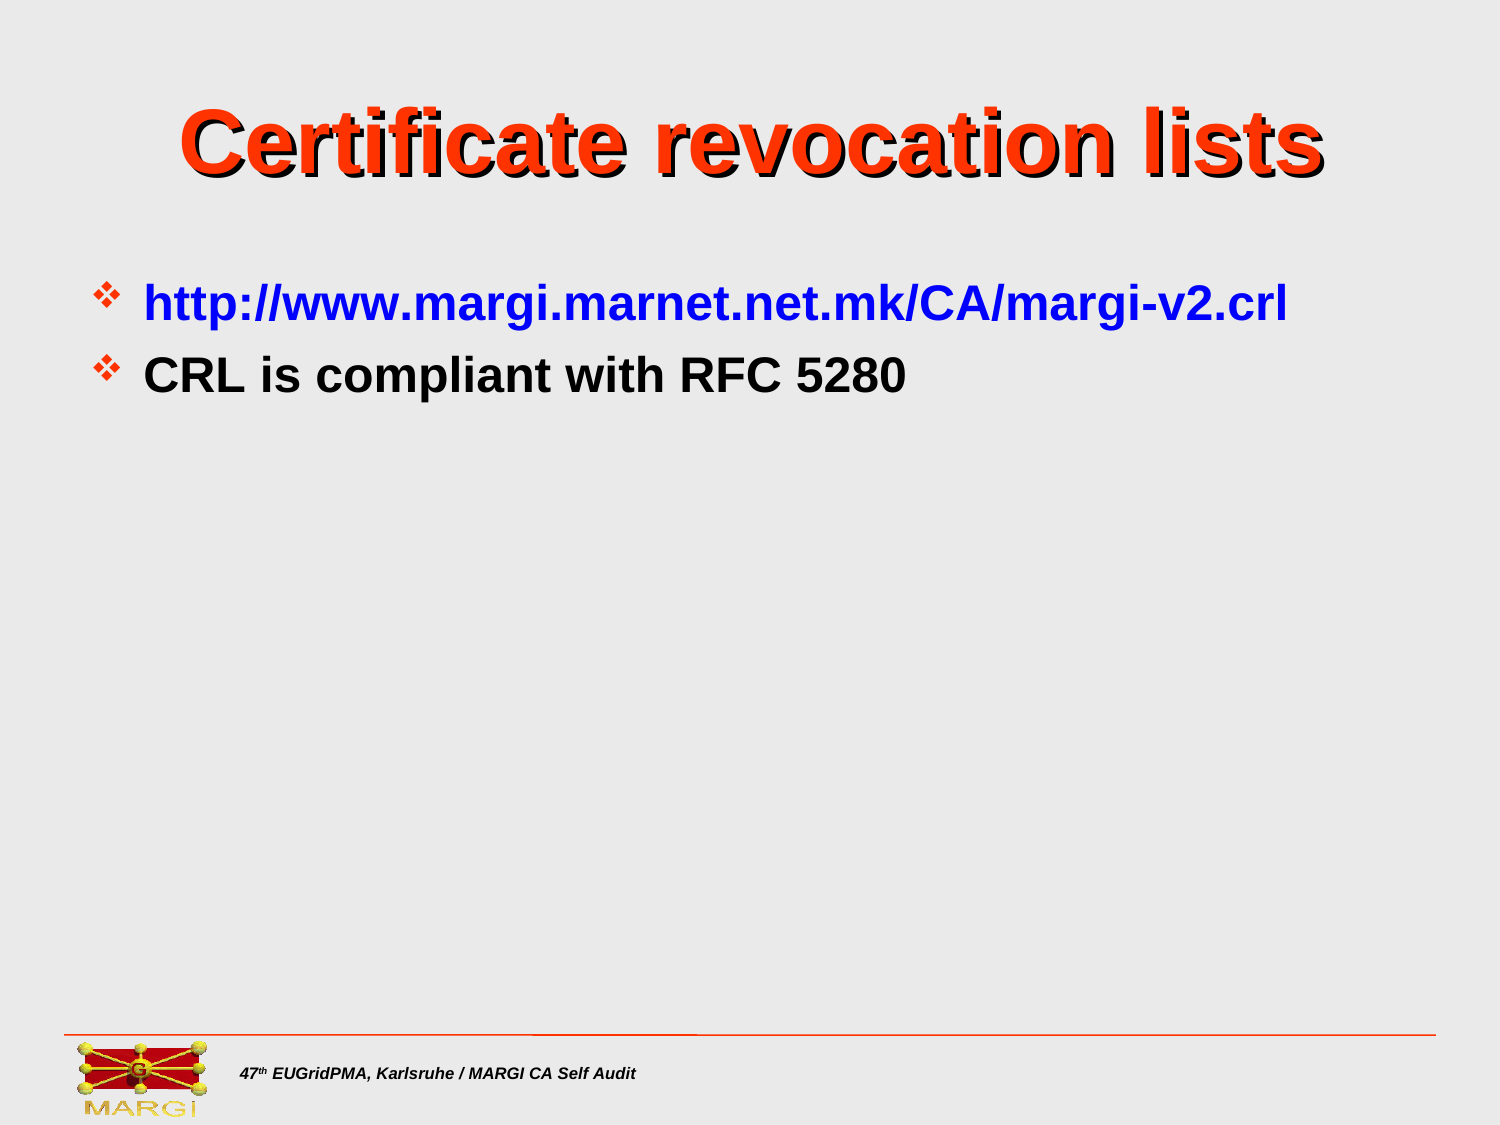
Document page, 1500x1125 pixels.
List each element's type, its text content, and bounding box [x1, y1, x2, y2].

text_box http://www.margi.marnet.net.mk/CA/margi-v2.crl CRL is compliant with RFC 5280 [75, 262, 1426, 1005]
picture [67, 1033, 219, 1123]
text_box Certificate revocation lists [77, 42, 1428, 231]
